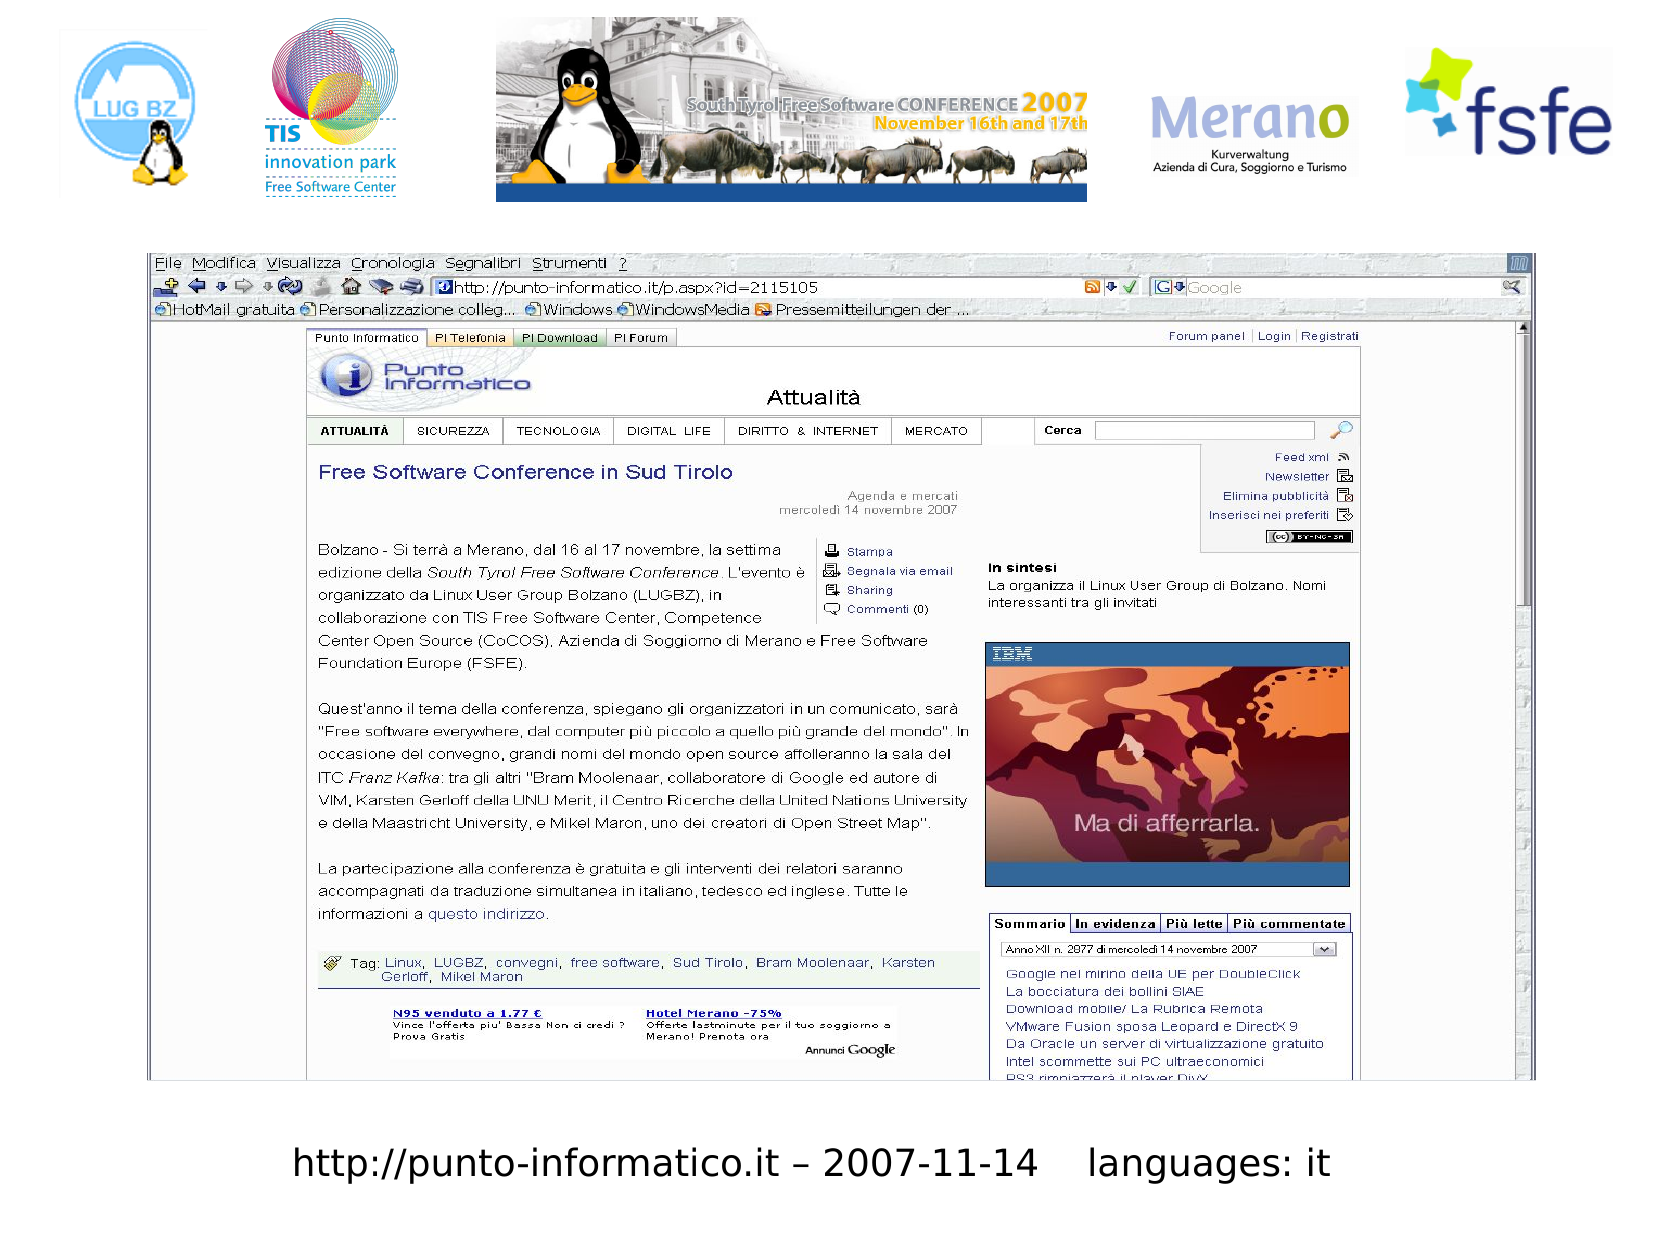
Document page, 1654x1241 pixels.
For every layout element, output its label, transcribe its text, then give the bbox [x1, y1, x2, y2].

picture [496, 17, 1087, 202]
picture [1151, 96, 1359, 177]
picture [265, 18, 398, 197]
text_box http://punto-informatico.it – 2007-11-14 languages: it [177, 1133, 1447, 1193]
picture [59, 29, 220, 198]
picture [147, 253, 1536, 1081]
picture [1405, 47, 1613, 156]
